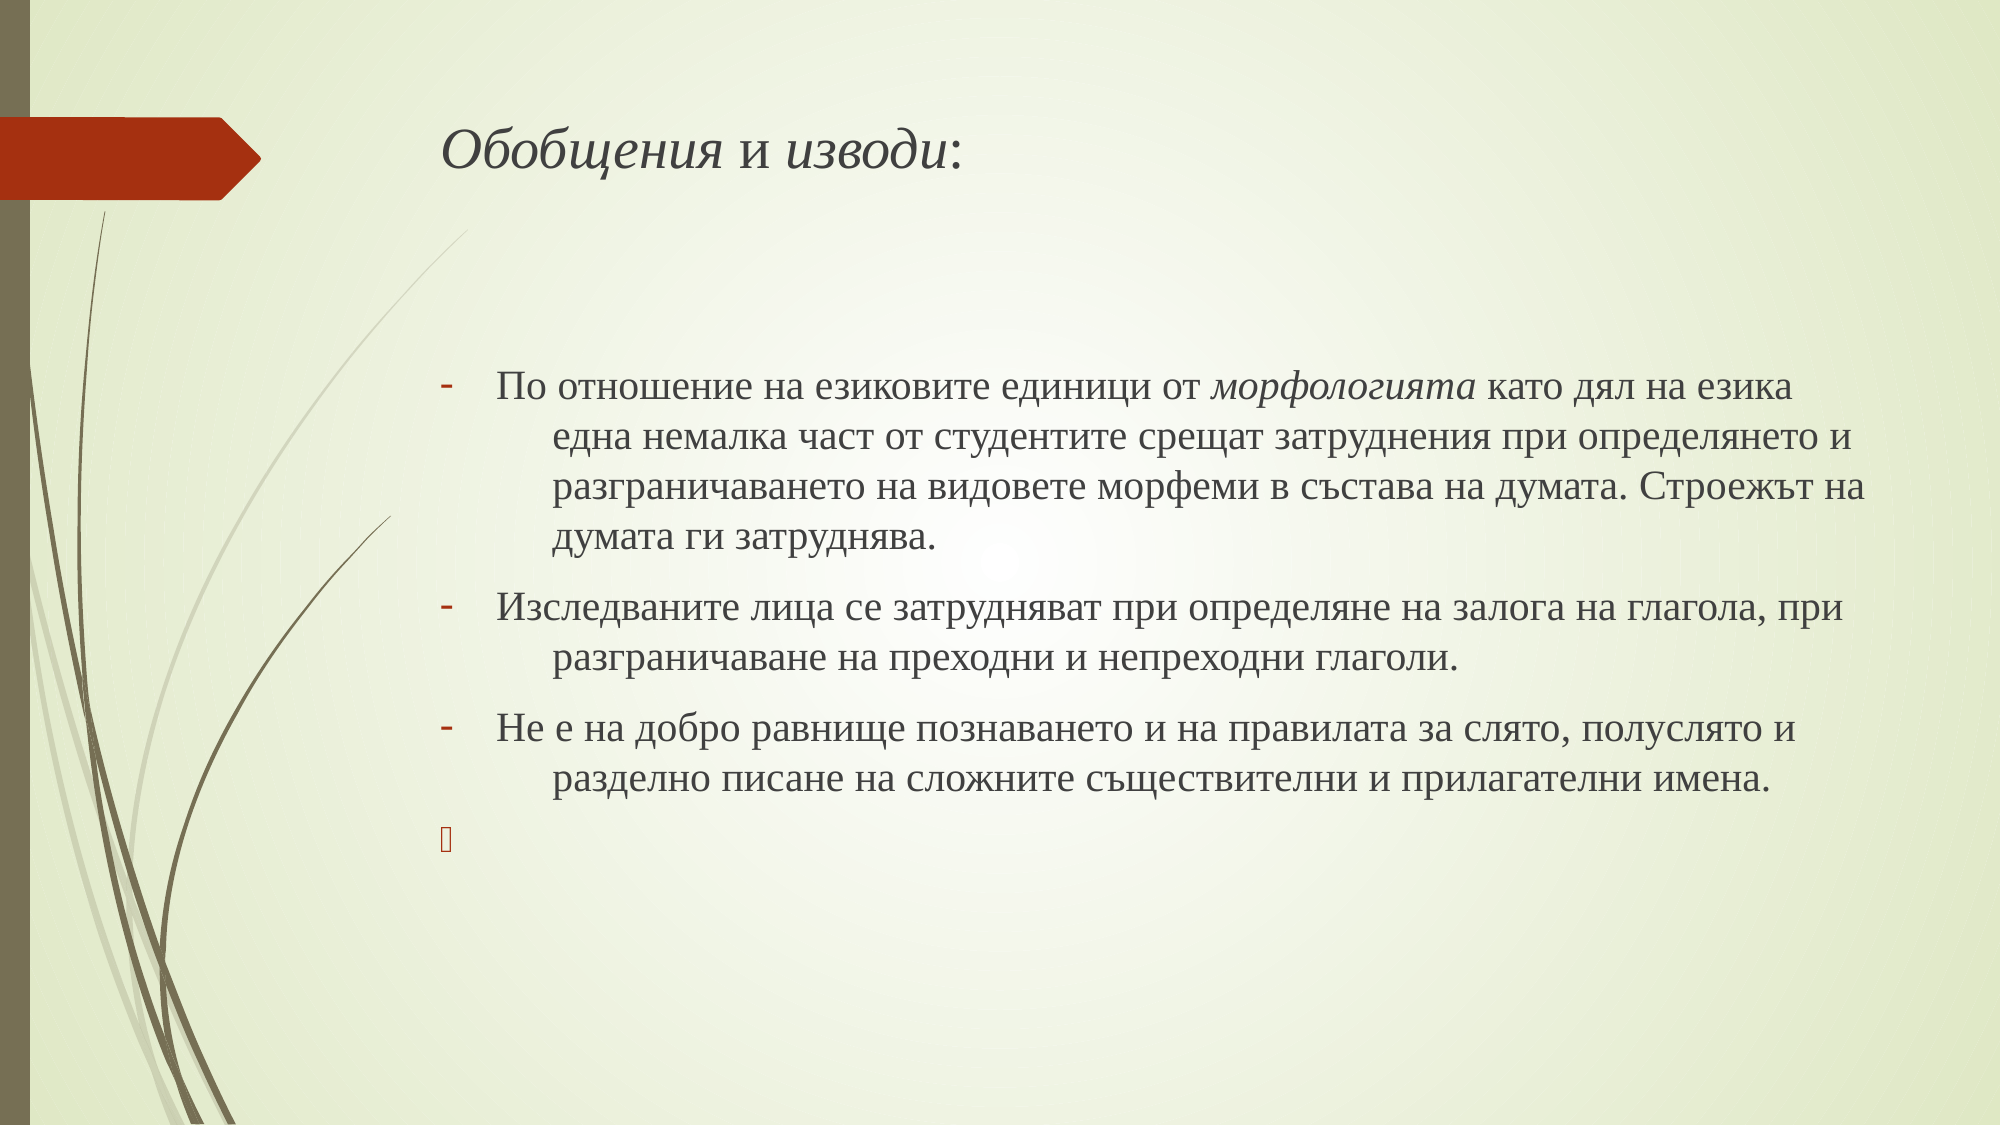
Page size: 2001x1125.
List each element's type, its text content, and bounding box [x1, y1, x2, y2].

list По отношение на езиковите единици от морфологията като дял на езика една немалка част от студентите срещат затруднения при определянето и разграничаването на видовете морфеми в състава на думата. Строежът на думата ги затруднява. Изследваните лица се затрудняват при определяне на залога на глагола, при разграничаване на преходни и непреходни глаголи. Не е на добро равнище познаването и на правилата за слято, полуслято и разделно писане на сложните съществителни и прилагателни имена. [424, 350, 1888, 970]
title Обобщения и изводи: [425, 102, 1888, 313]
